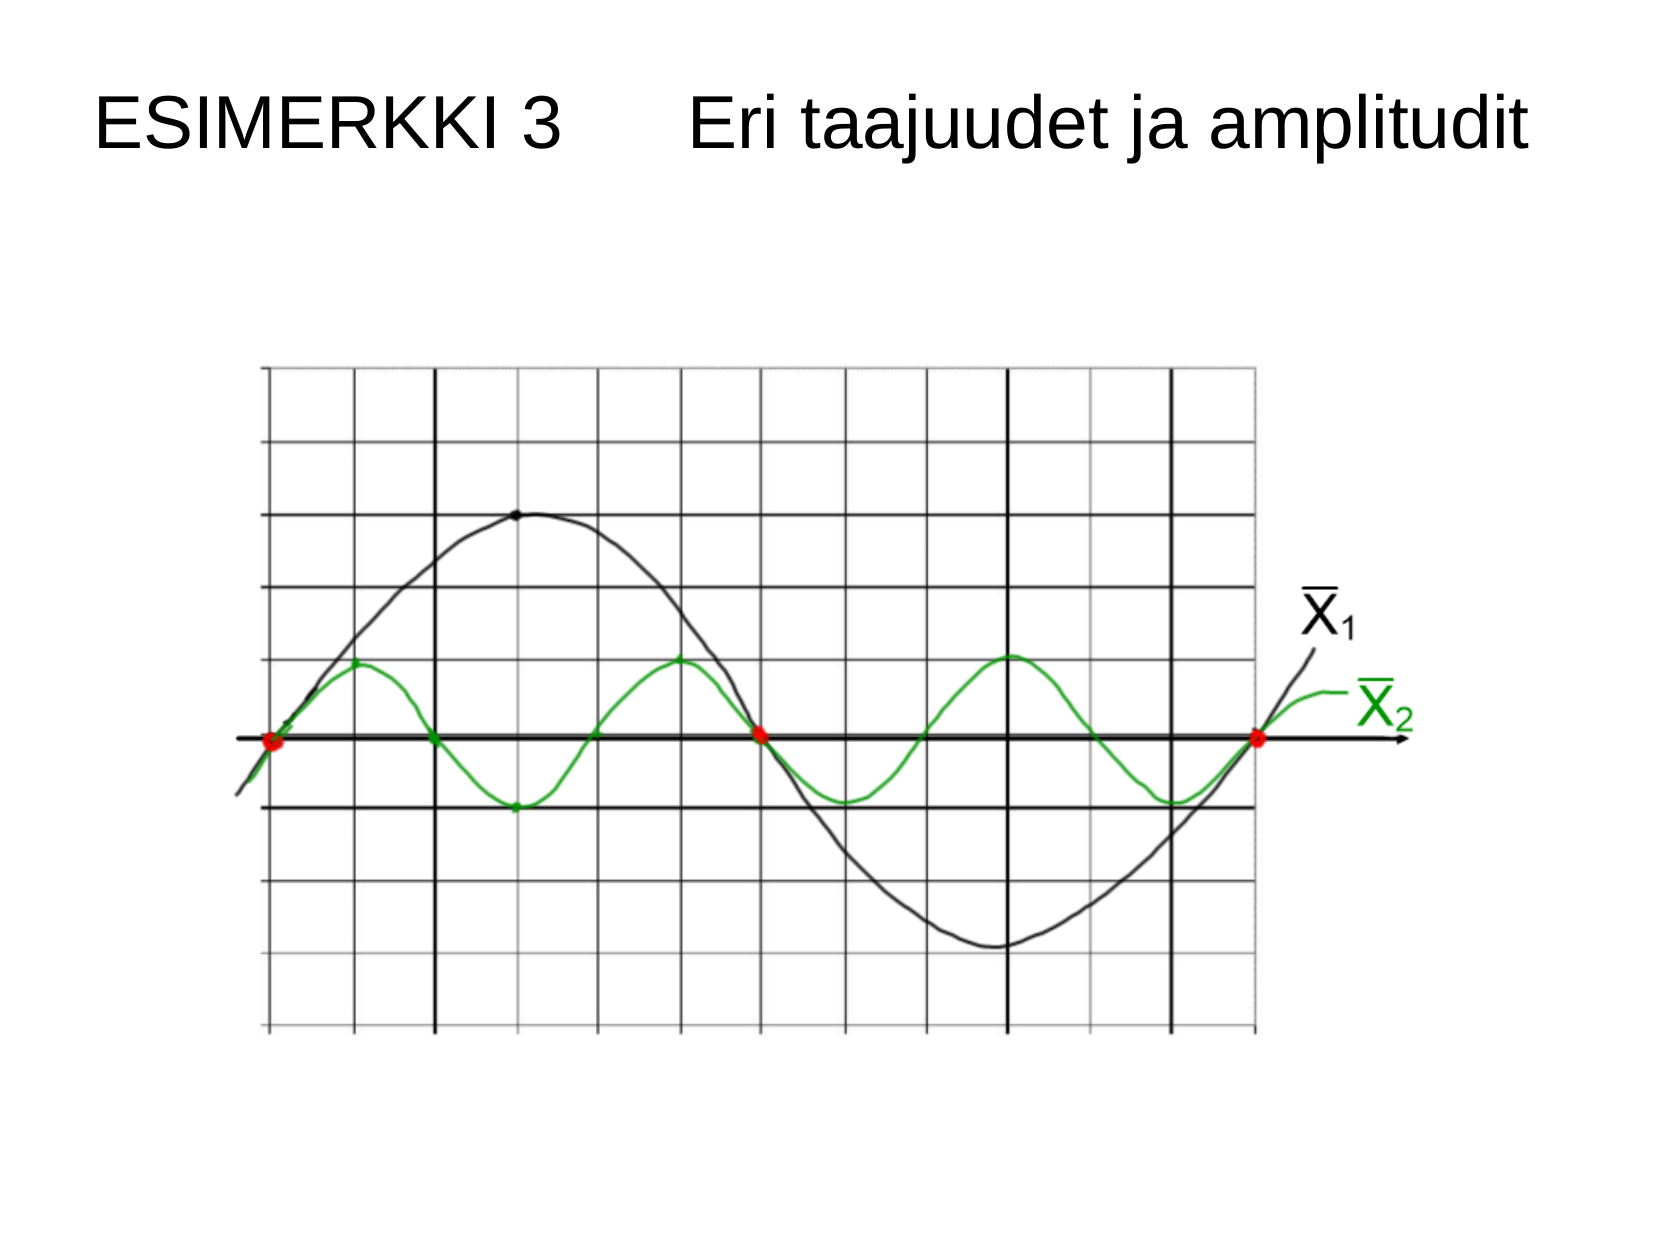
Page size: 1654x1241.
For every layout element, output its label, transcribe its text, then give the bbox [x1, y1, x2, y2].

text_box ESIMERKKI 3 Eri taajuudet ja amplitudit [78, 73, 1571, 172]
picture [115, 244, 1525, 1160]
